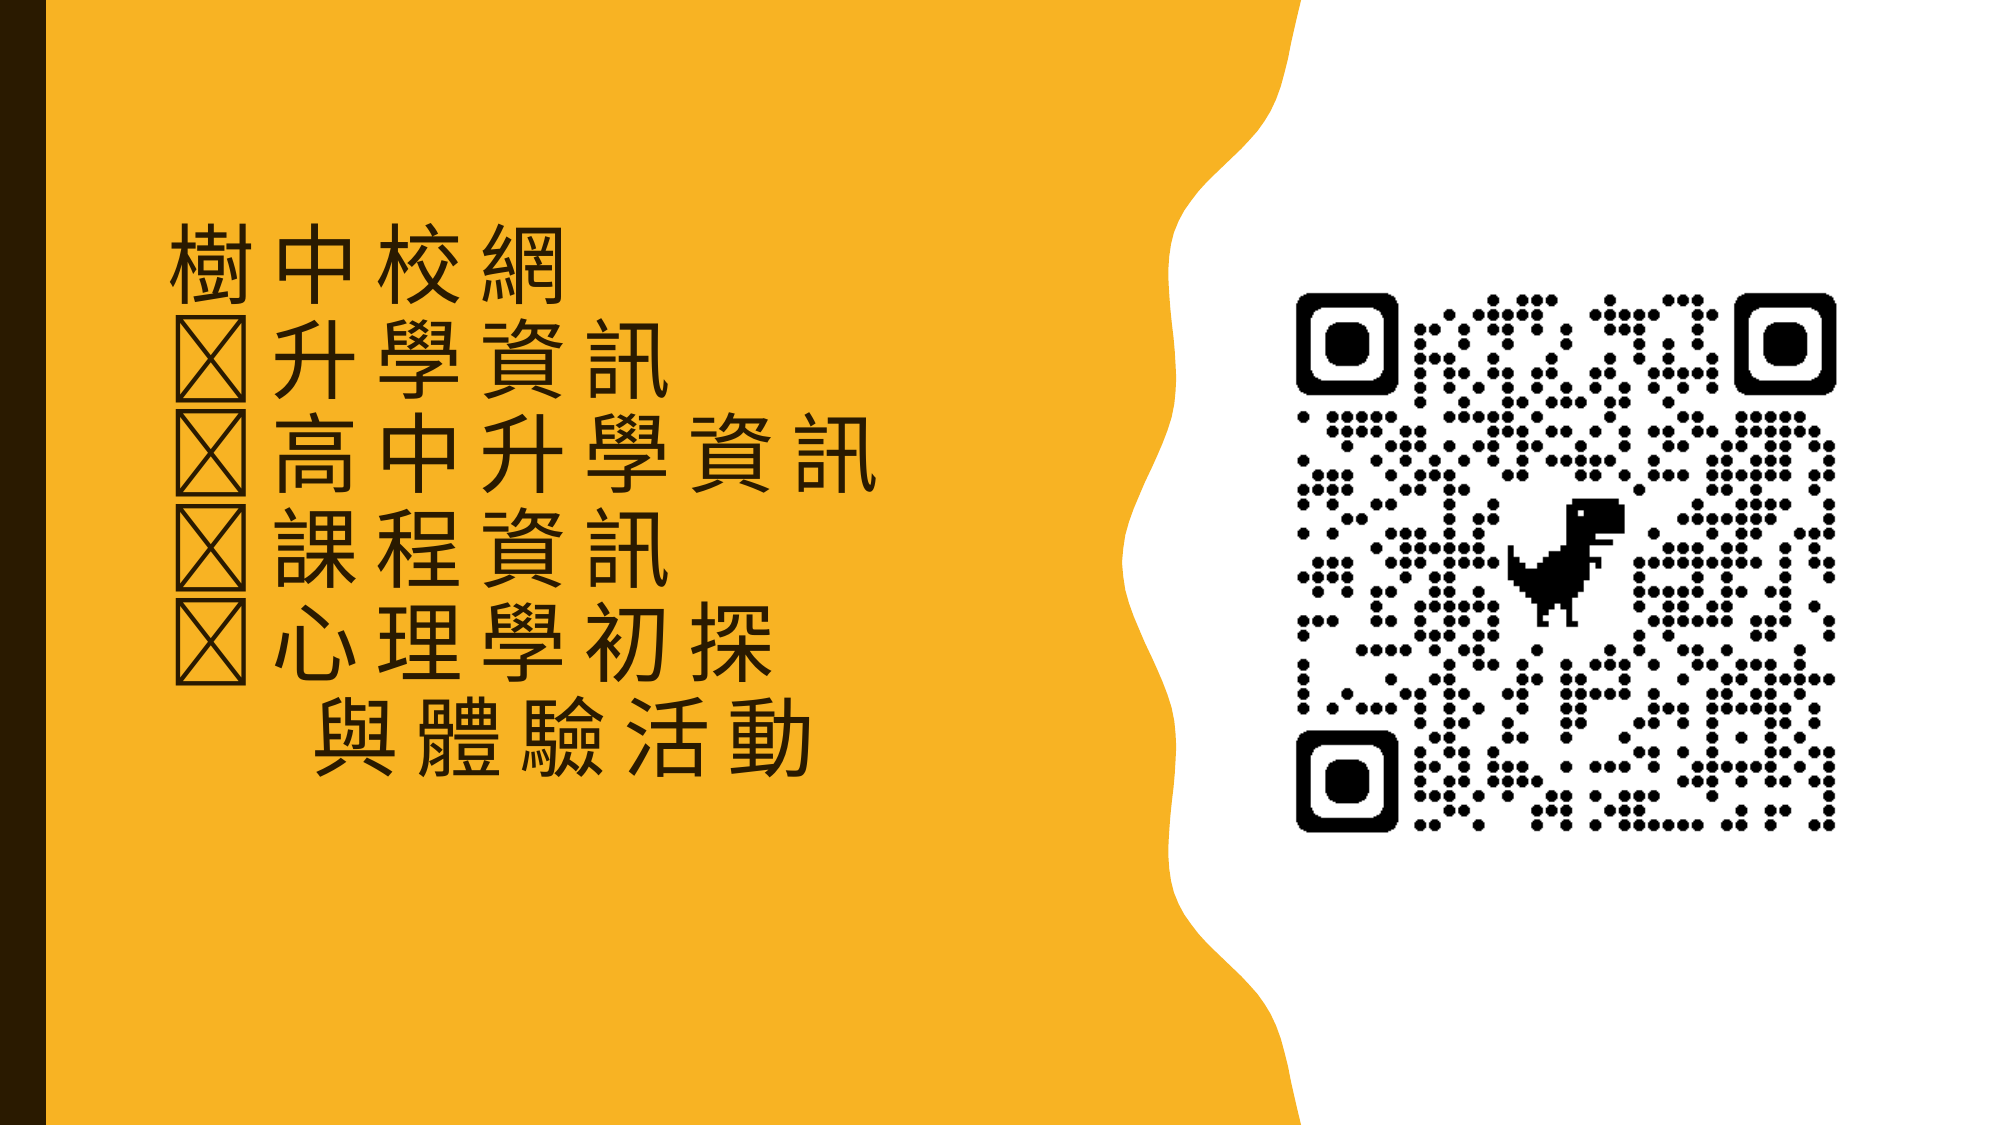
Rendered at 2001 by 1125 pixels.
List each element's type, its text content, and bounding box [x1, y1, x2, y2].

text_box [0, 0, 2000, 1125]
title 樹中校網 升學資訊 高中升學資訊 課程資訊 心理學初探 與體驗活動 [152, 202, 1053, 914]
picture [1238, 235, 1895, 891]
